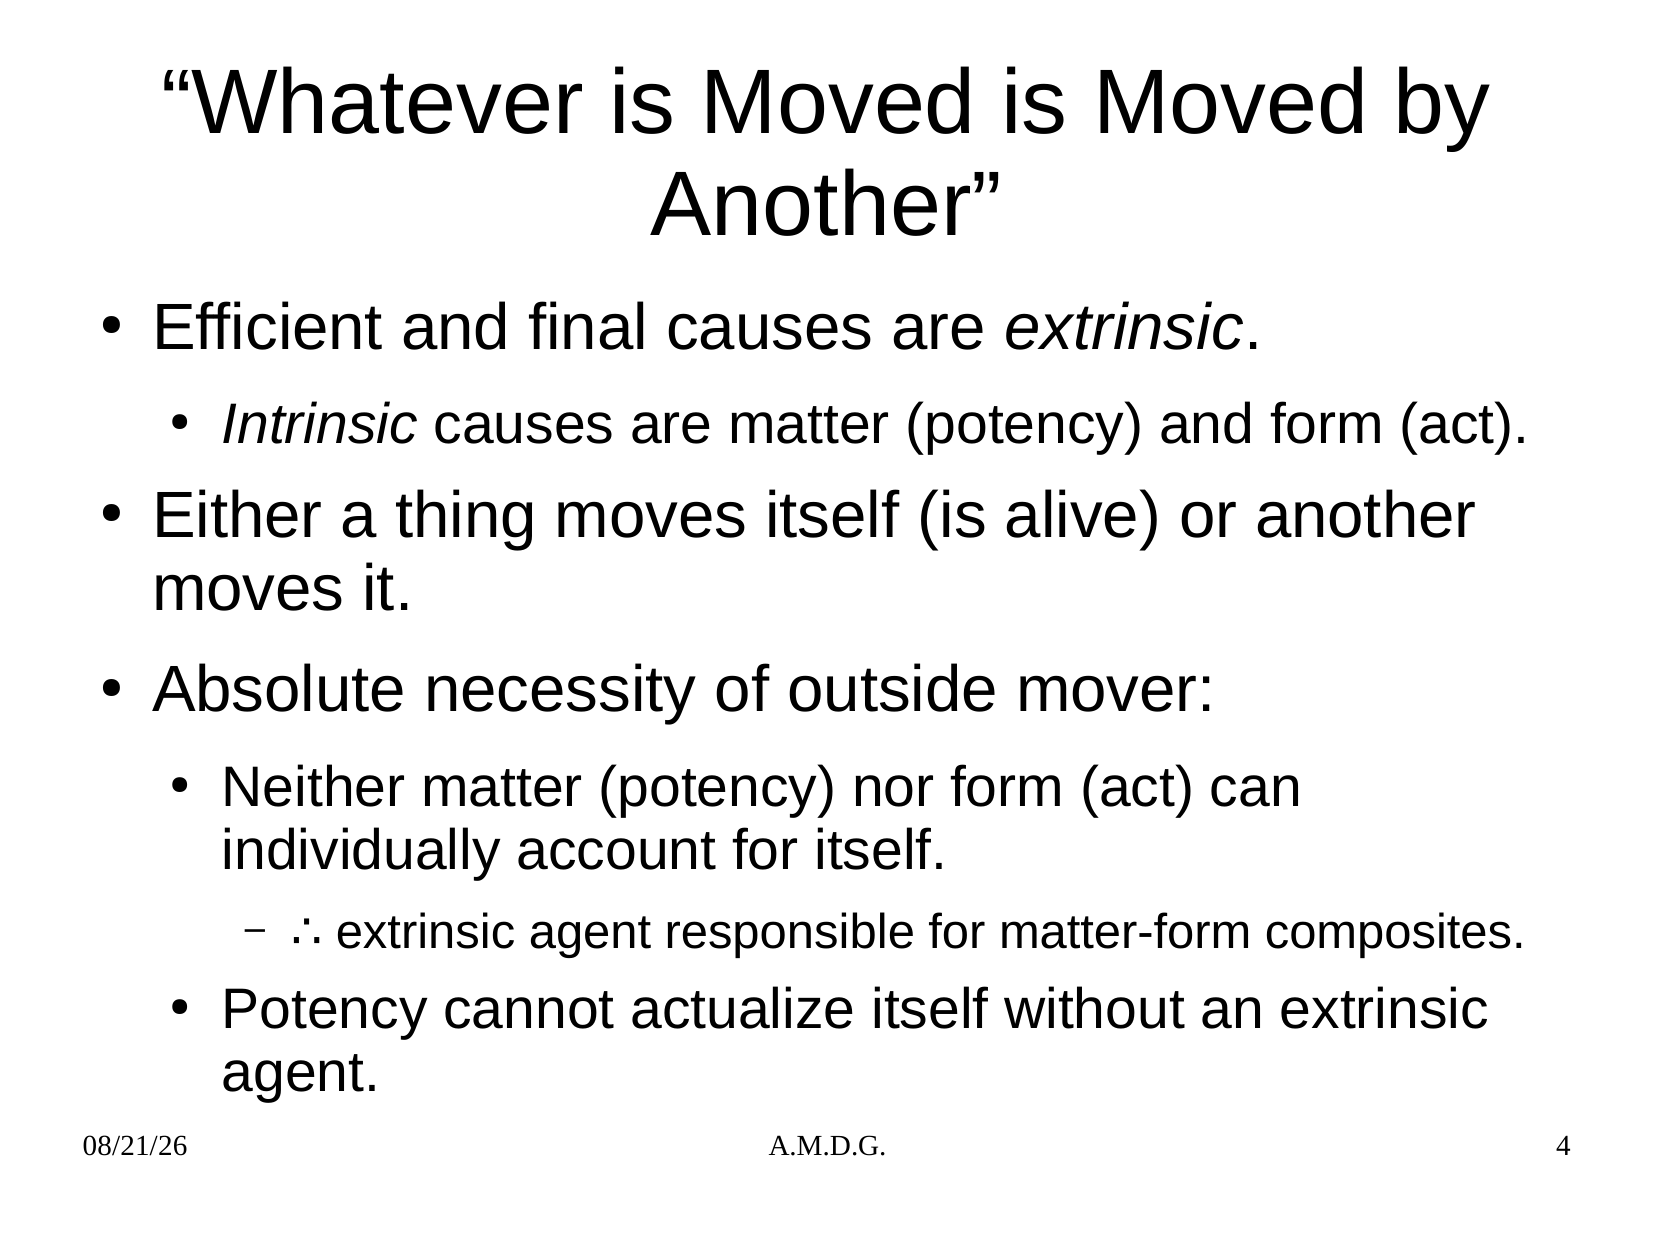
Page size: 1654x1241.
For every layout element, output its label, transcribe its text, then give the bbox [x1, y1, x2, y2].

list Efficient and final causes are extrinsic. Intrinsic causes are matter (potency) and form (act). Either a thing moves itself (is alive) or another moves it. Absolute necessity of outside mover: Neither matter (potency) nor form (act) can individually account for itself. ∴ extrinsic agent responsible for matter-form composites. Potency cannot actualize itself without an extrinsic agent. [82, 290, 1571, 1109]
title “Whatever is Moved is Moved by Another” [82, 49, 1571, 257]
